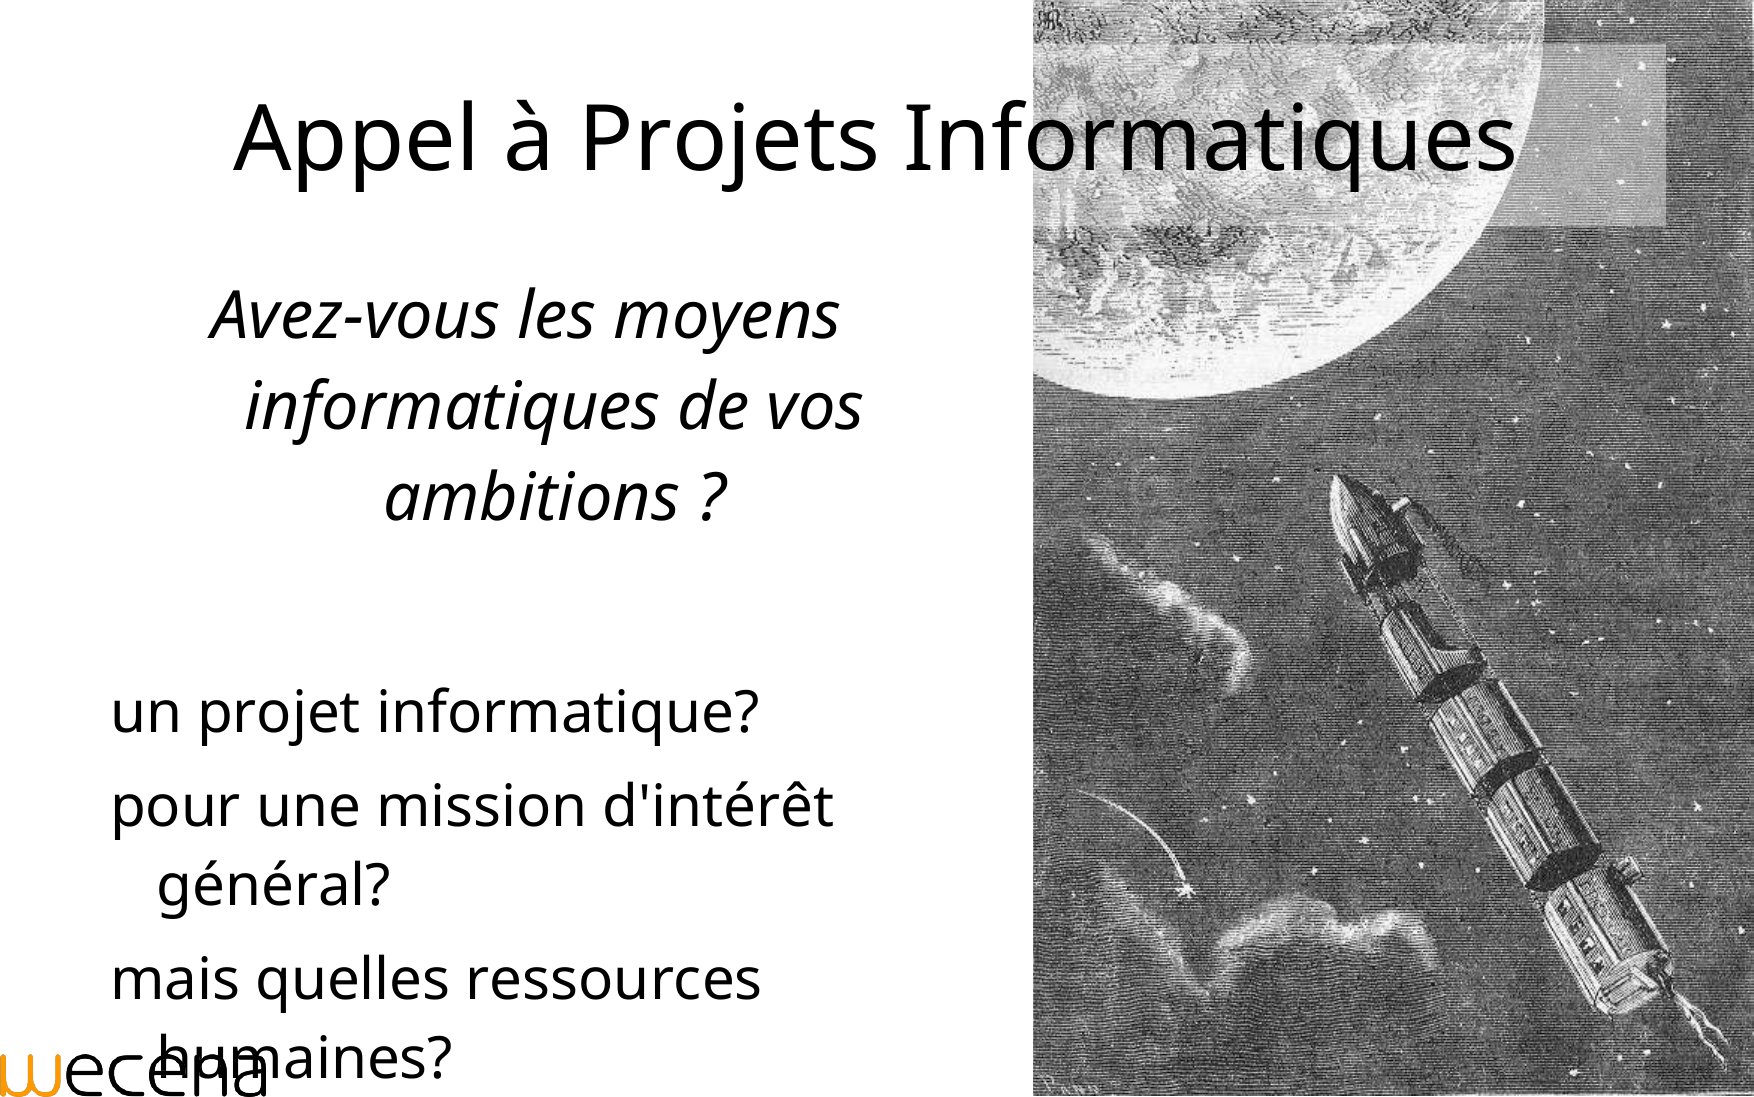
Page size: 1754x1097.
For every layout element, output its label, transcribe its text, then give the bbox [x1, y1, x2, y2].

picture [0, 1054, 266, 1097]
title Appel à Projets Informatiques [87, 43, 1666, 227]
list Avez-vous les moyens informatiques de vos ambitions ? un projet informatique? pour une mission d'intérêt général? mais quelles ressources humaines? [20, 259, 1034, 1011]
picture [1033, 0, 1754, 1097]
